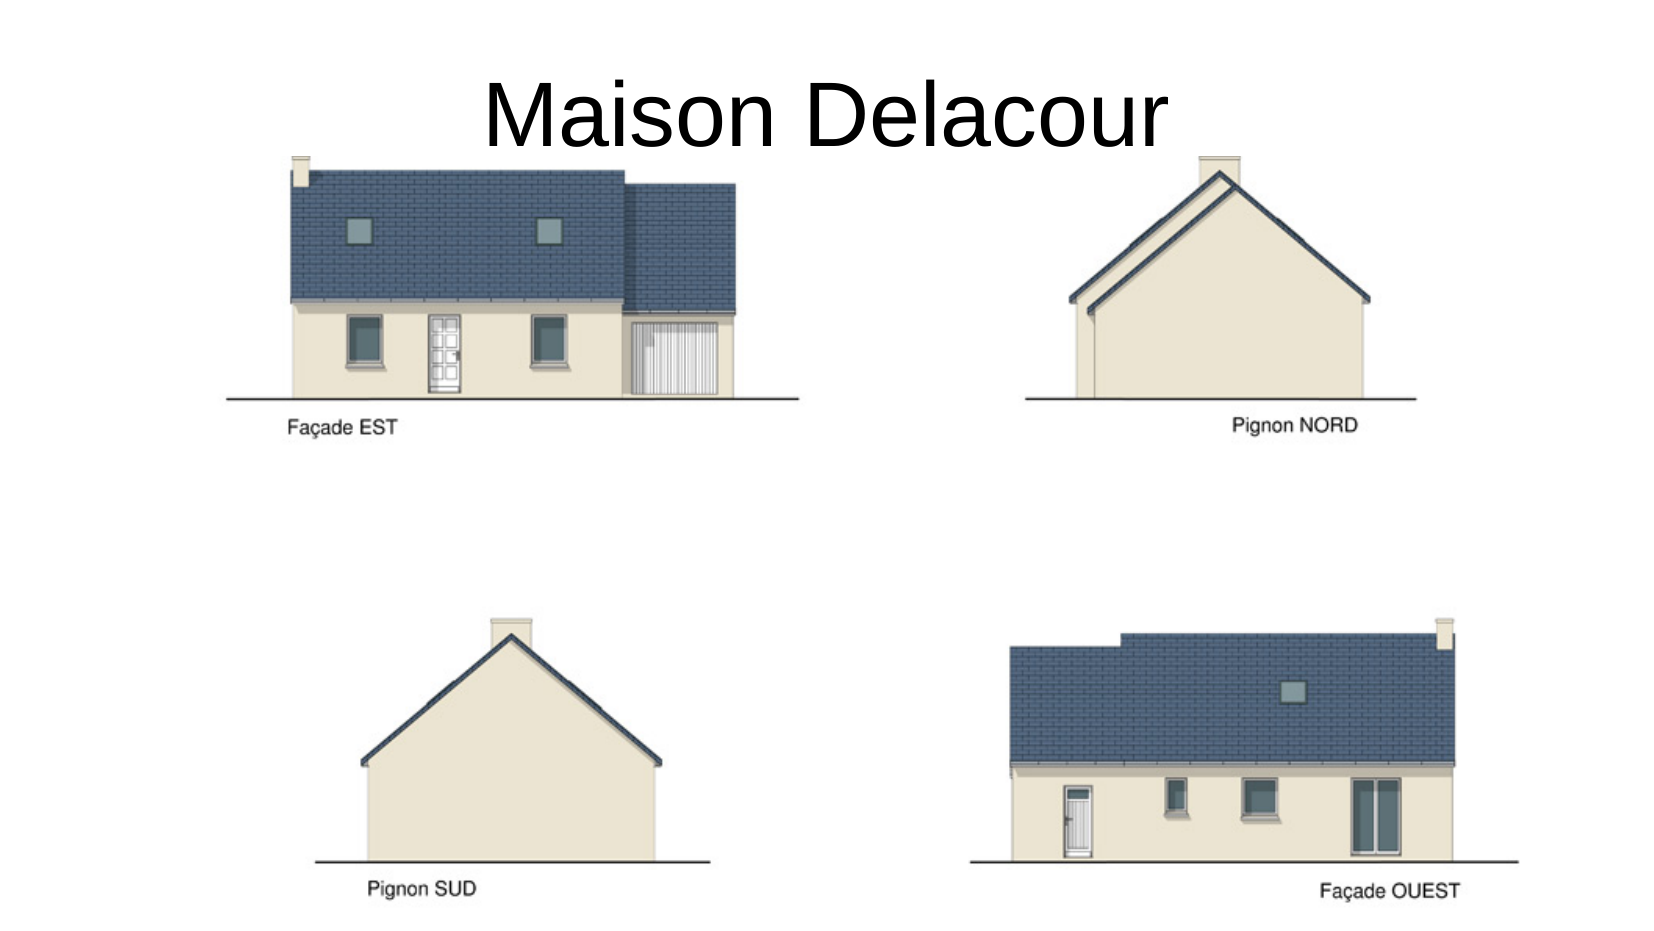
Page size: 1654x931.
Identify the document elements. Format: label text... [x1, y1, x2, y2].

title Maison Delacour [82, 37, 1571, 193]
picture [206, 156, 1535, 931]
